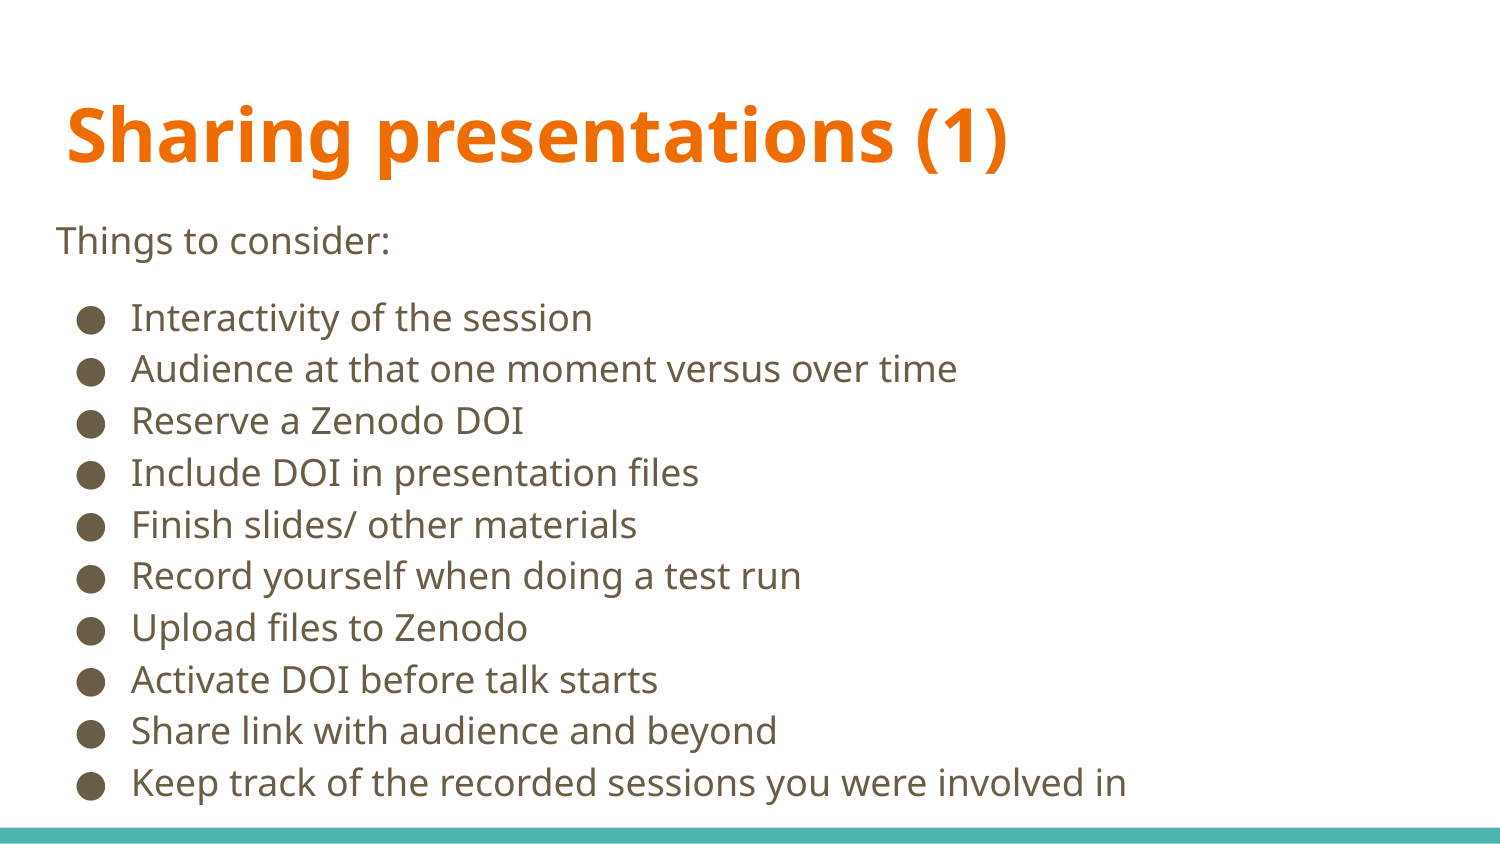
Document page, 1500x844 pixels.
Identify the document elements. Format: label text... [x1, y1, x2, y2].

title Sharing presentations (1) [51, 72, 1449, 195]
list Things to consider: Interactivity of the session Audience at that one moment versus over time Reserve a Zenodo DOI Include DOI in presentation files Finish slides/ other materials Record yourself when doing a test run Upload files to Zenodo Activate DOI before talk starts Share link with audience and beyond Keep track of the recorded sessions you were involved in [40, 195, 1500, 820]
